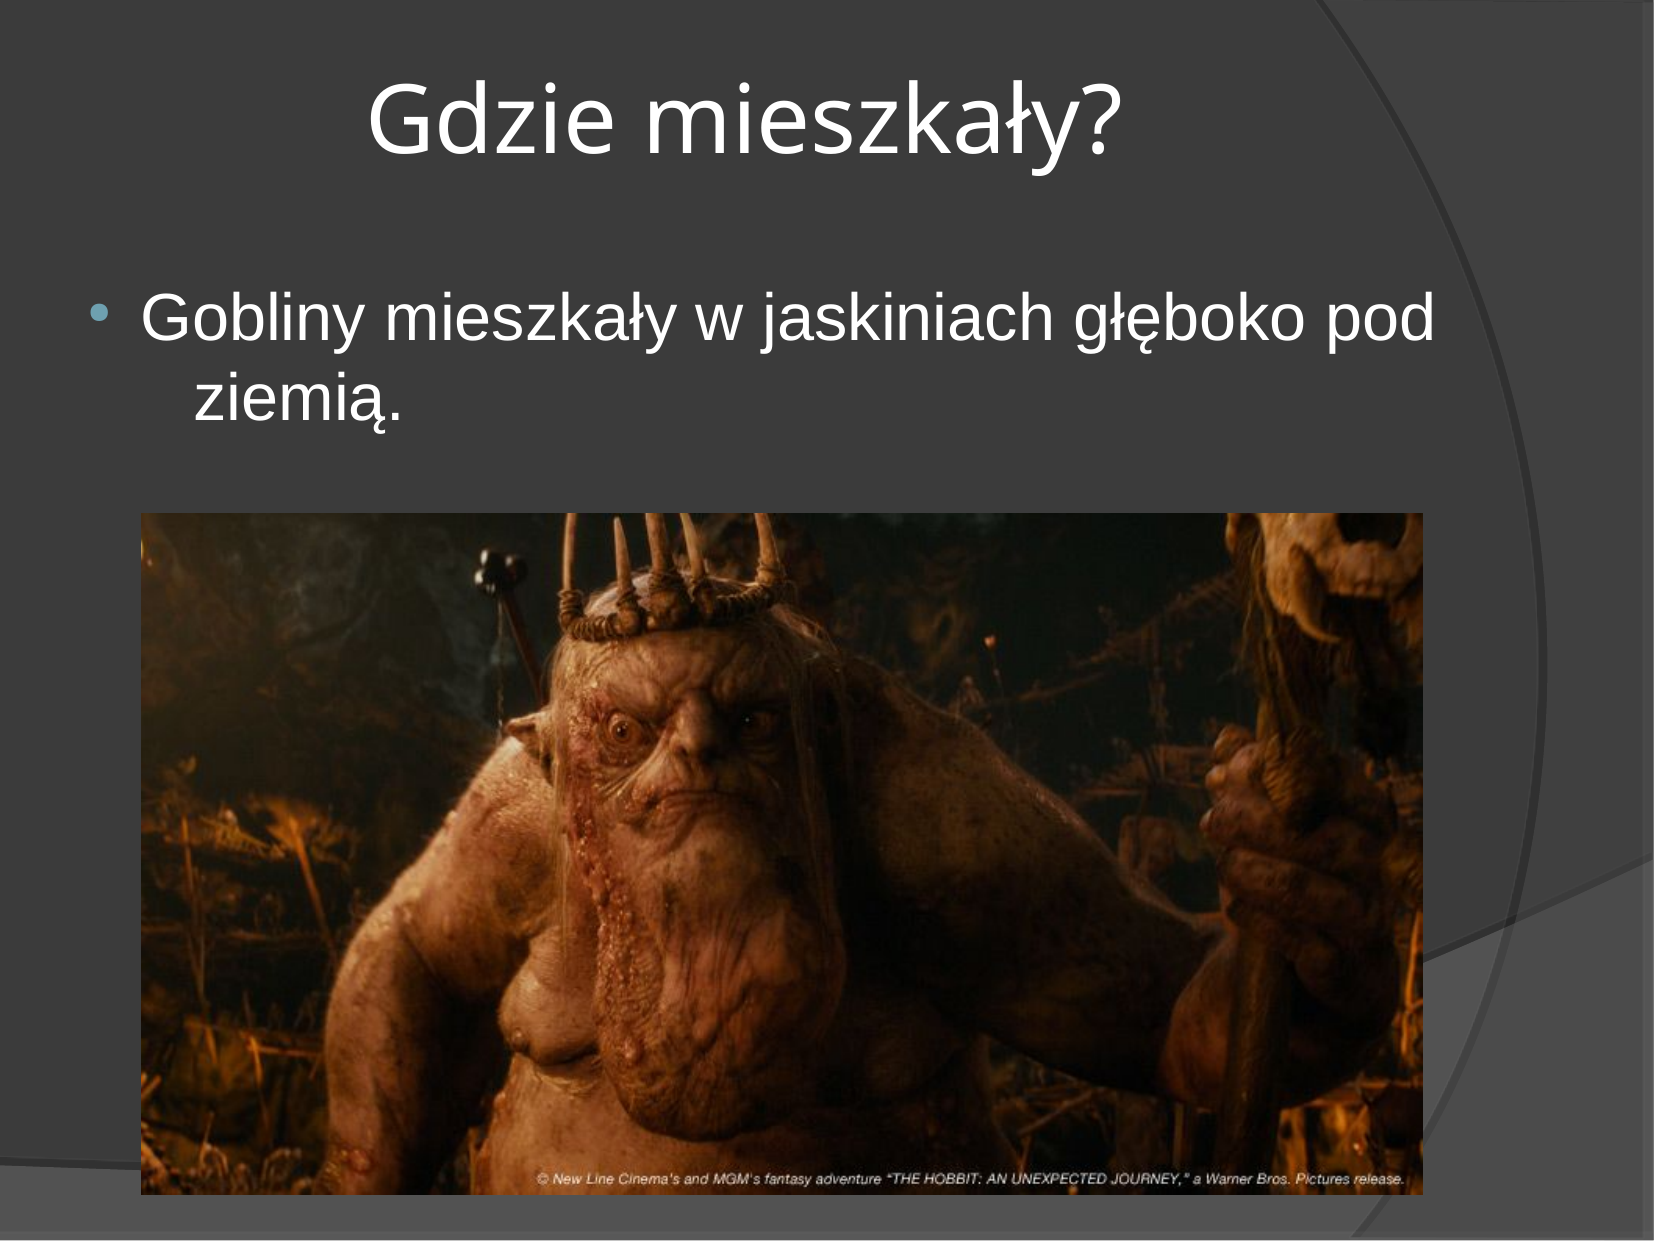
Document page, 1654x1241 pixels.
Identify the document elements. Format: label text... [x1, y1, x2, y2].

title Gdzie mieszkały? [0, 49, 1489, 257]
list Gobliny mieszkały w jaskiniach głęboko pod ziemią. [35, 265, 1489, 1109]
picture [141, 513, 1423, 1195]
